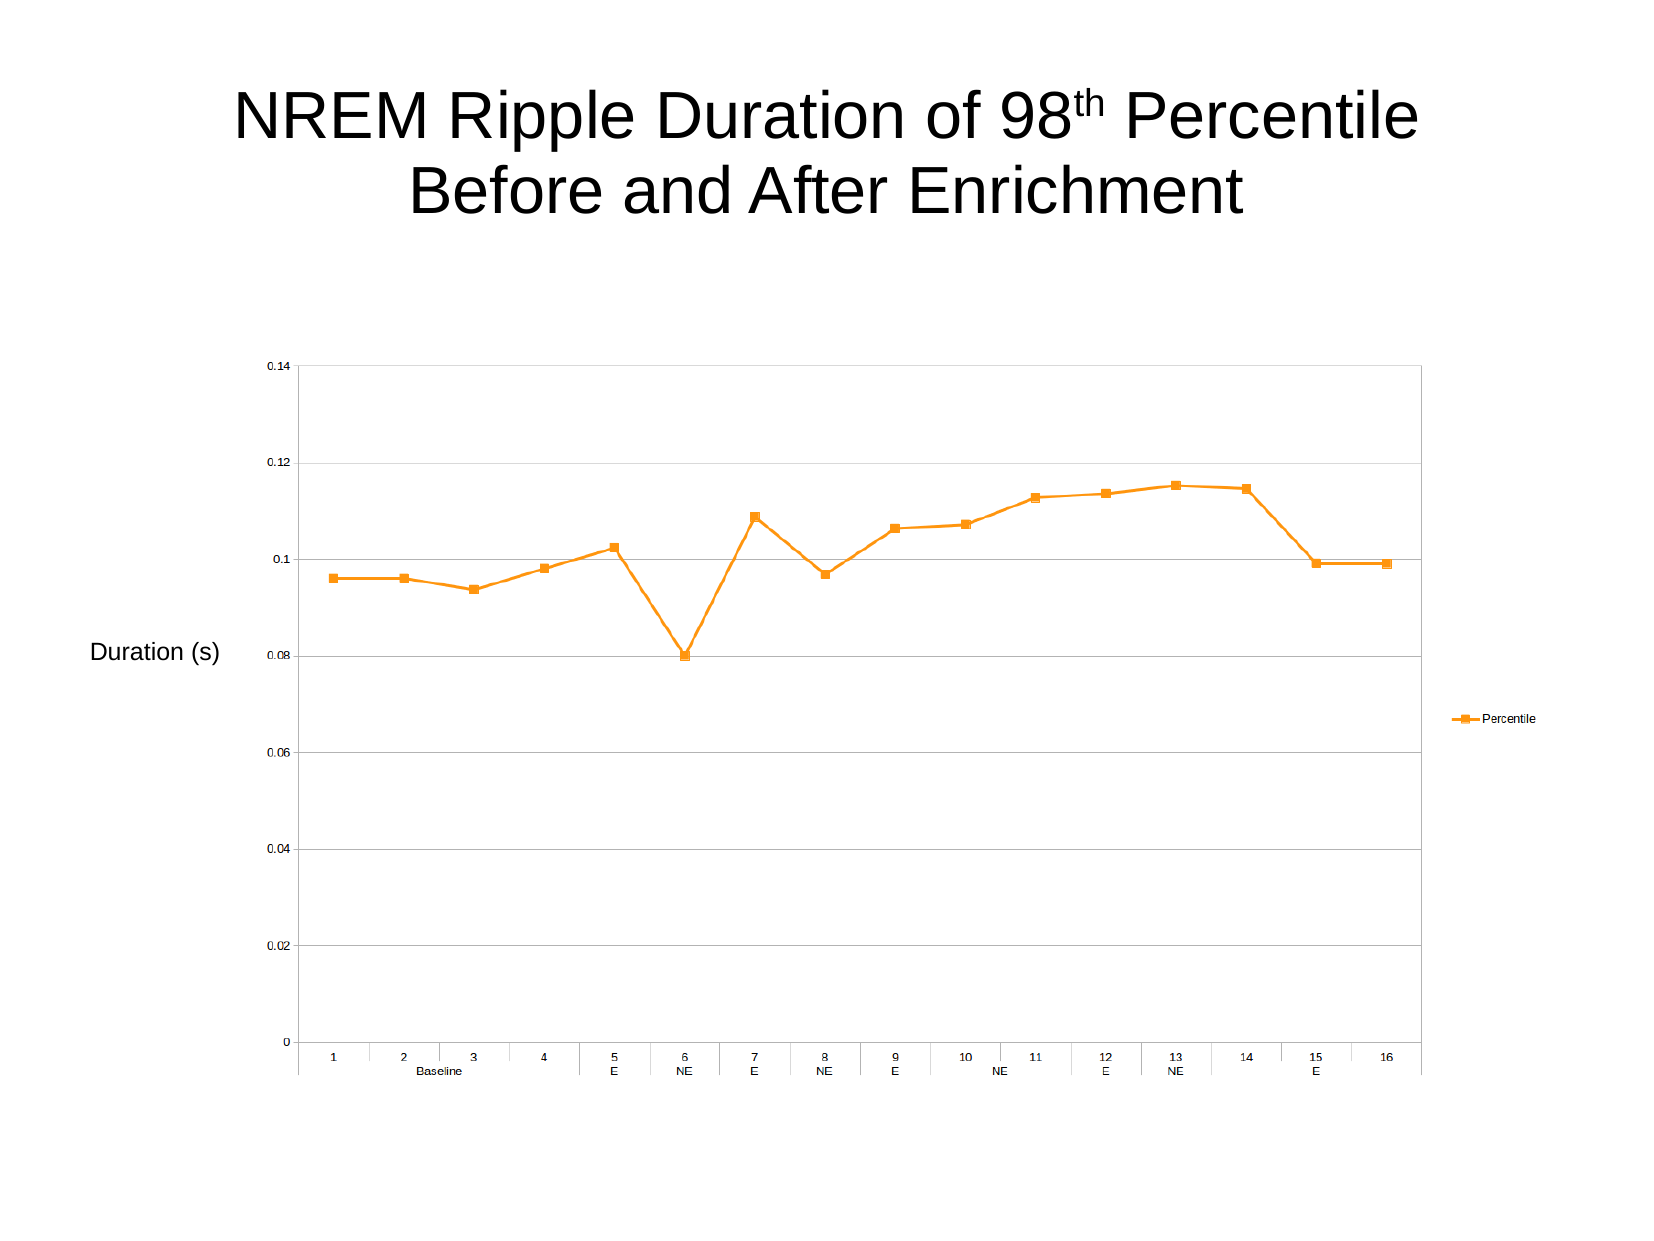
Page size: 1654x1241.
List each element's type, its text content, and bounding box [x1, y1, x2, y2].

text_box Duration (s) [75, 630, 236, 673]
picture [240, 344, 1546, 1093]
title NREM Ripple Duration of 98th Percentile Before and After Enrichment [82, 49, 1571, 257]
